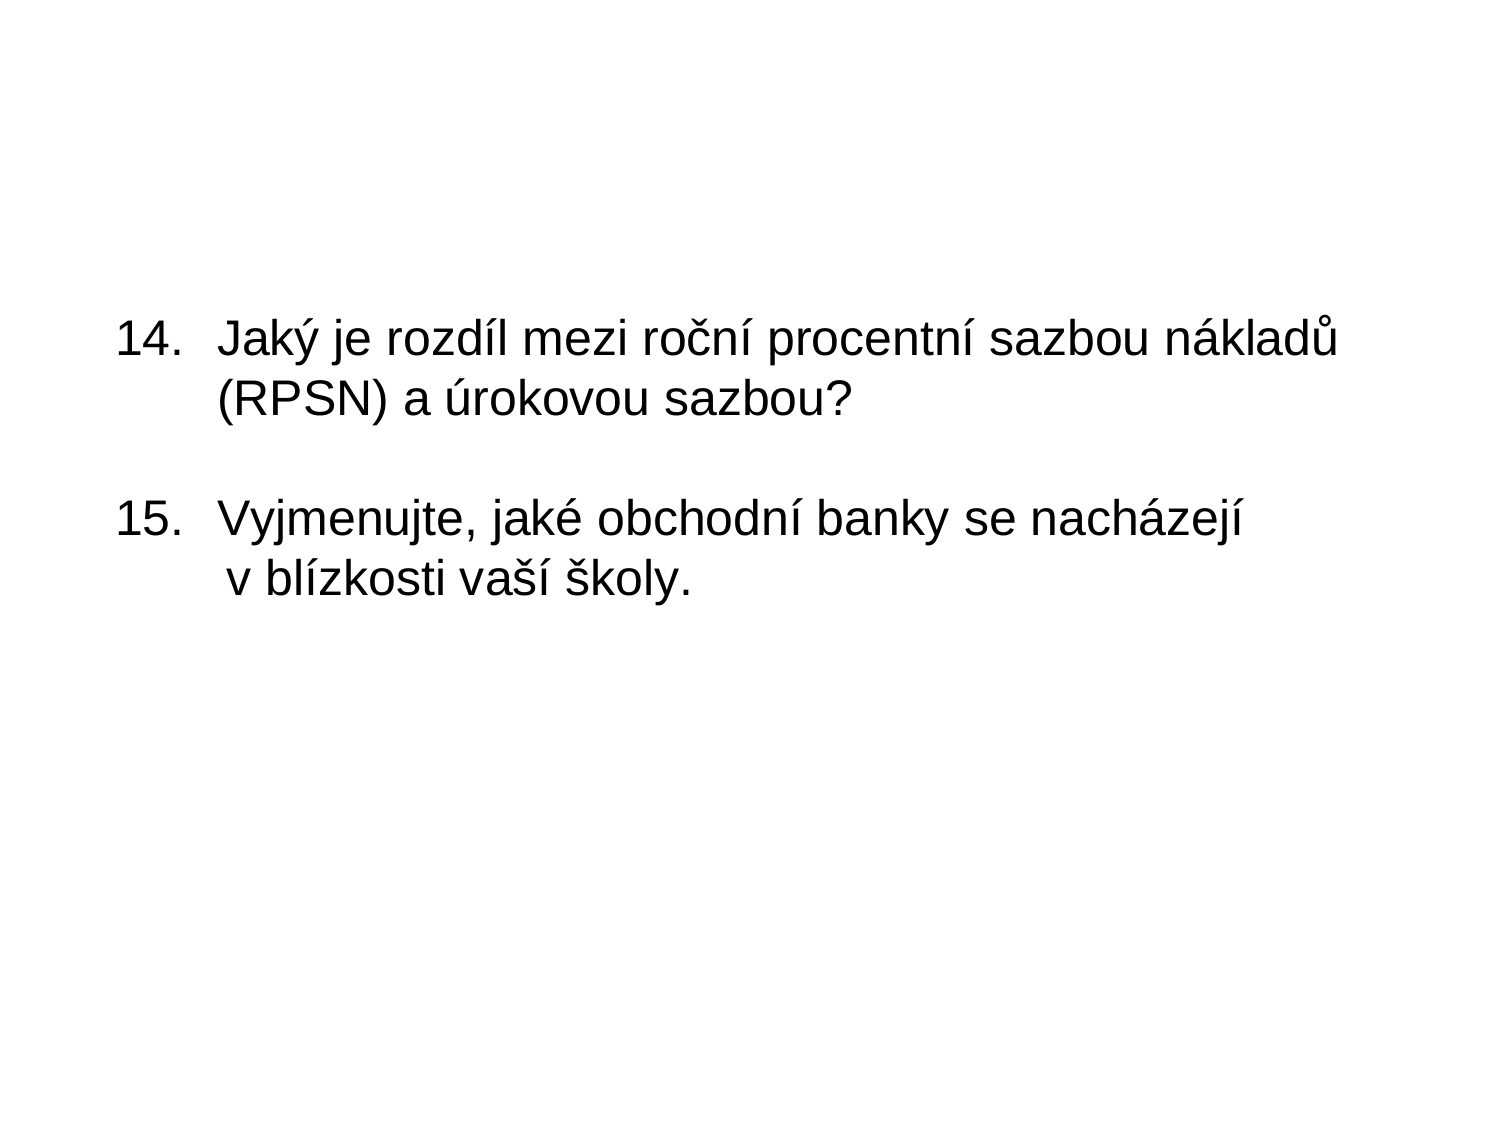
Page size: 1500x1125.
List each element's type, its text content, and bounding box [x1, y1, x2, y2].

title Jaký je rozdíl mezi roční procentní sazbou nákladů (RPSN) a úrokovou sazbou? 15. Vyjmenujte, jaké obchodní banky se nacházejí v blízkosti vaší školy. [100, 267, 1400, 373]
text_box [100, 373, 1436, 925]
